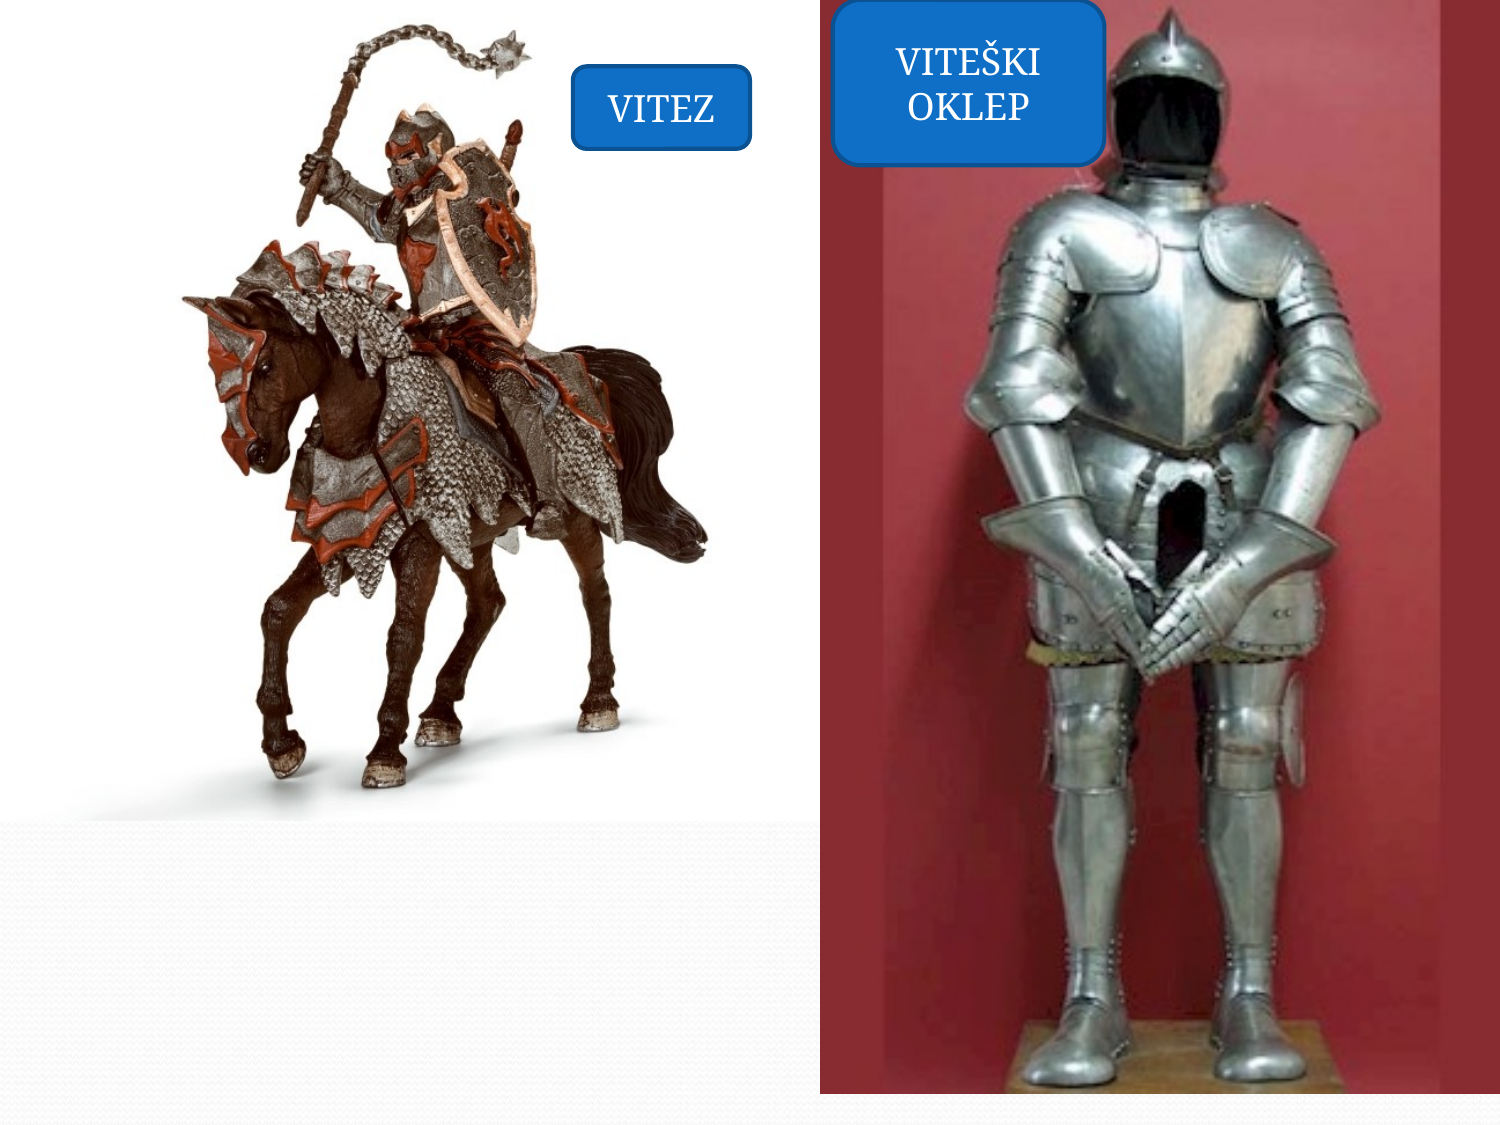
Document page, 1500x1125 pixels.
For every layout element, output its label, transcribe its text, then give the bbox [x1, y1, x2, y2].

text_box VITEZ [572, 66, 751, 149]
picture [0, 0, 1500, 1125]
text_box VITEŠKI OKLEP [832, 0, 1105, 166]
